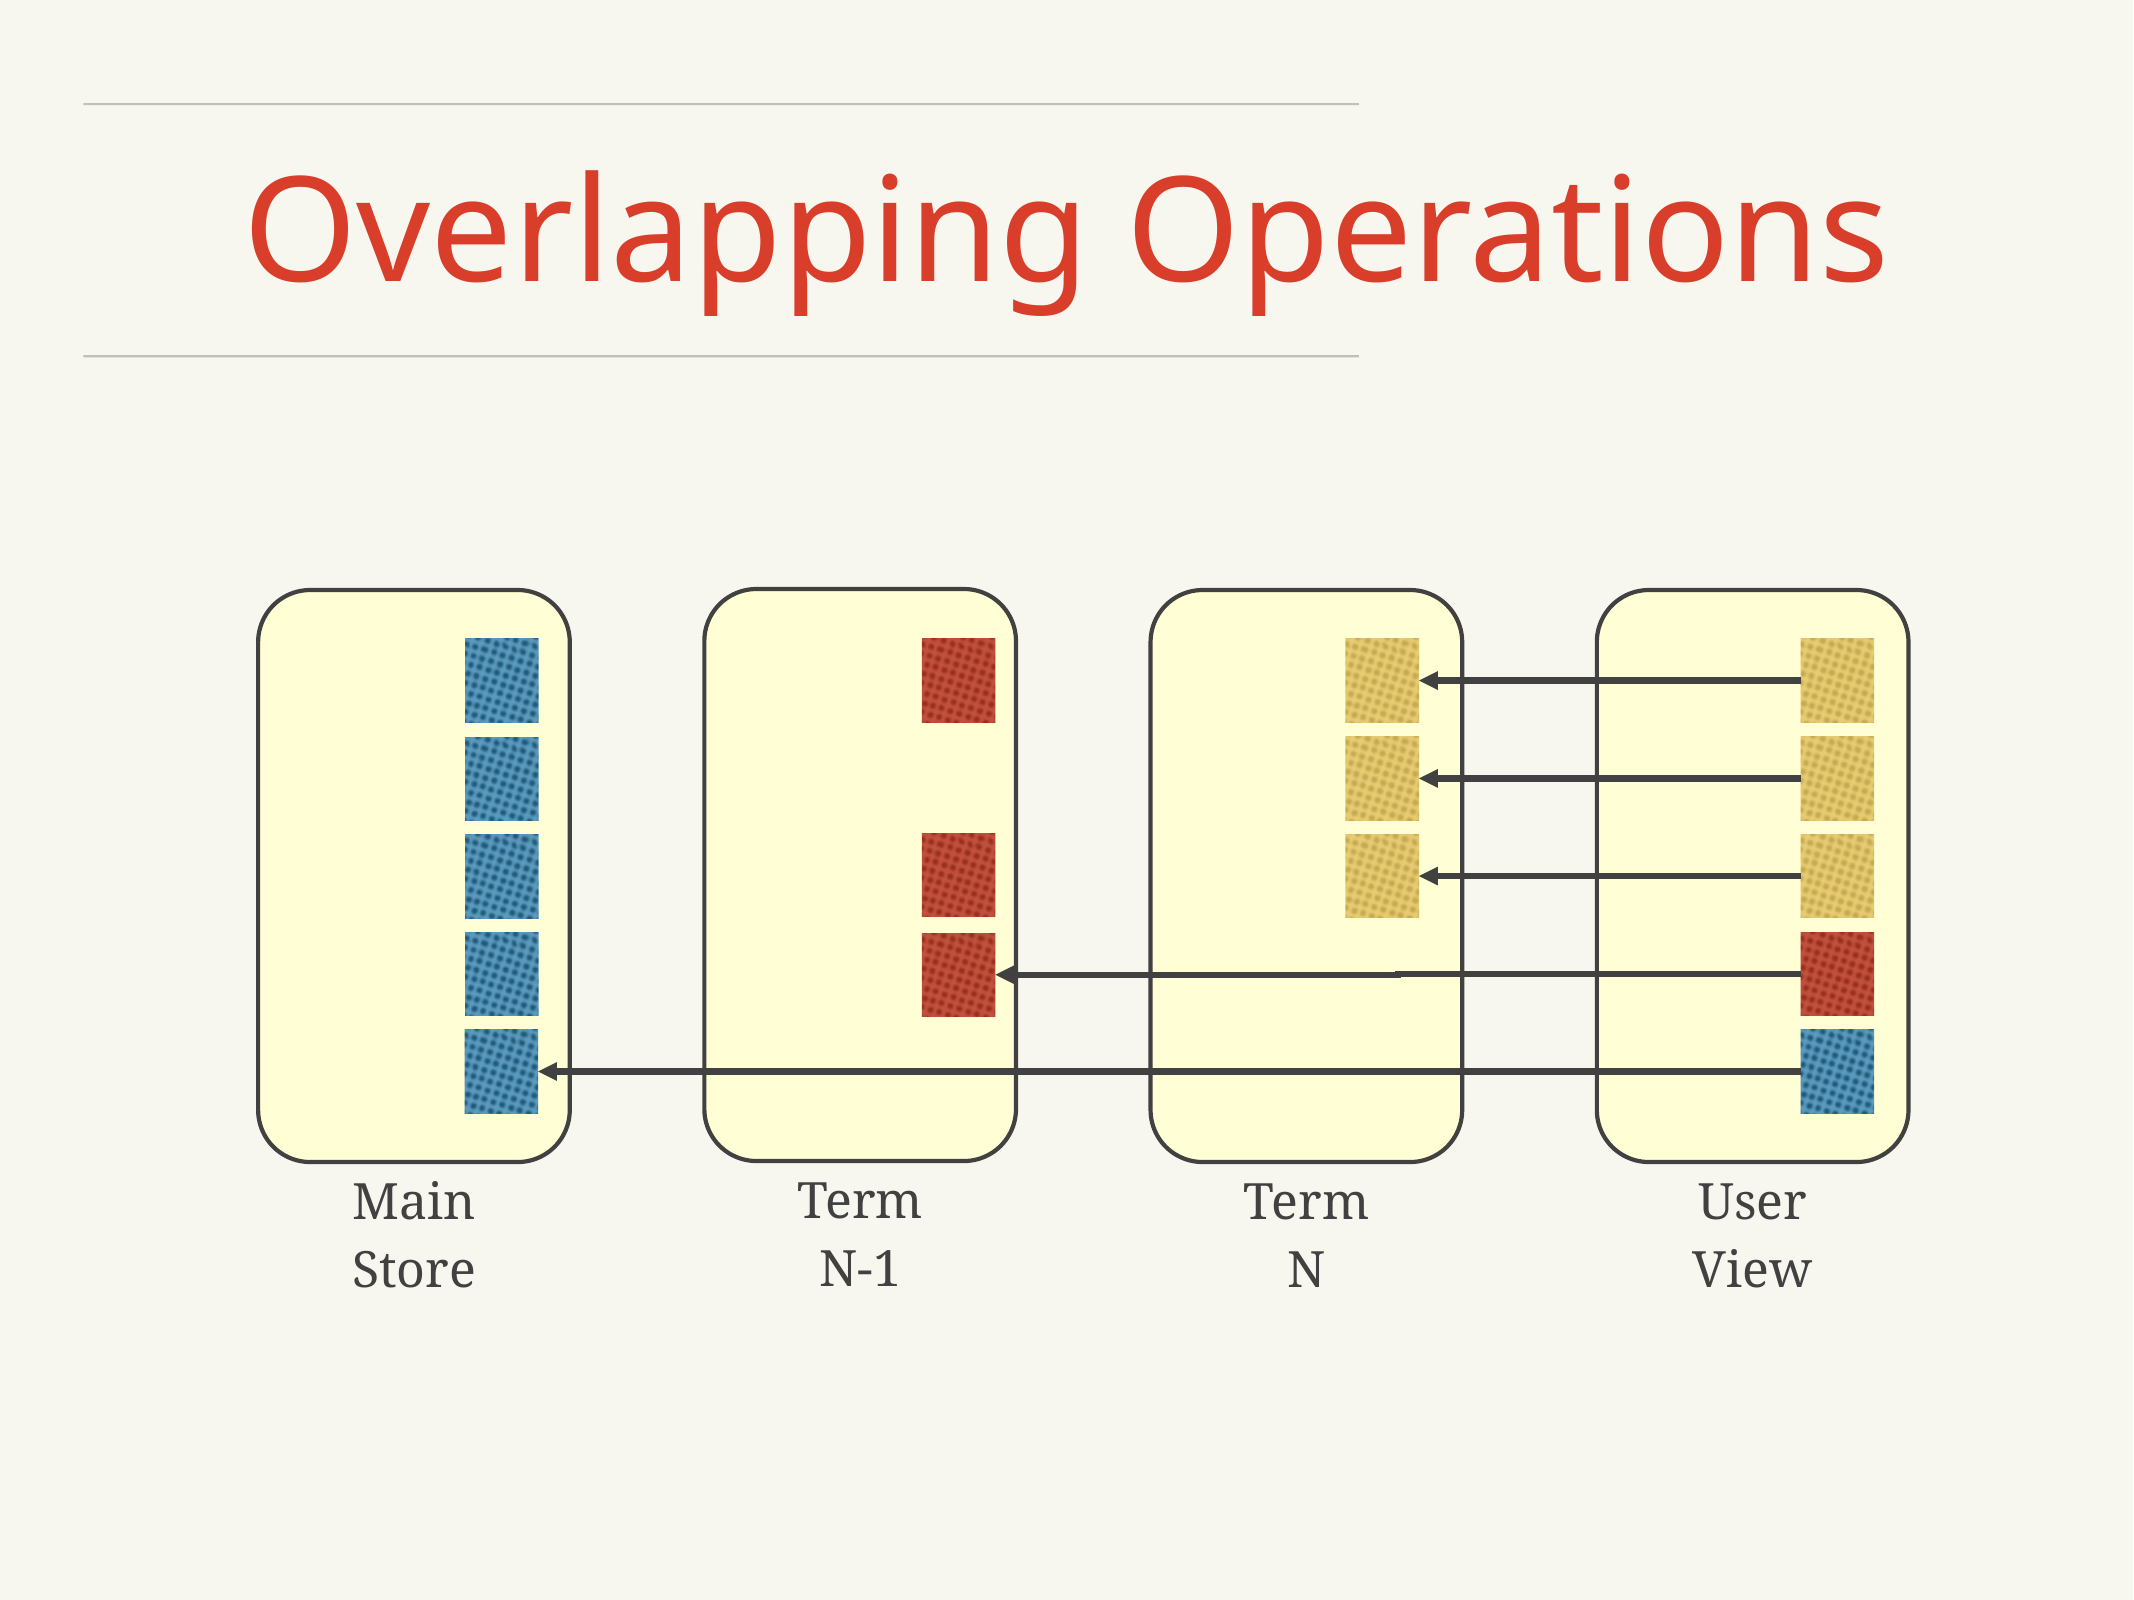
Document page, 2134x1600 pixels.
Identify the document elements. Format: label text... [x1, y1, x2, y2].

text_box Main Store [337, 1158, 491, 1310]
text_box [1150, 977, 1463, 1068]
text_box [1596, 590, 1909, 1163]
text_box [704, 589, 1016, 1068]
text_box User View [1678, 1158, 1828, 1310]
text_box [258, 590, 570, 1163]
text_box Term N-1 [782, 1157, 938, 1309]
text_box [1150, 590, 1463, 972]
text_box [704, 1075, 1016, 1162]
text_box Term N [1228, 1158, 1385, 1310]
title Overlapping Operations [83, 131, 2050, 332]
text_box [1150, 1075, 1463, 1163]
